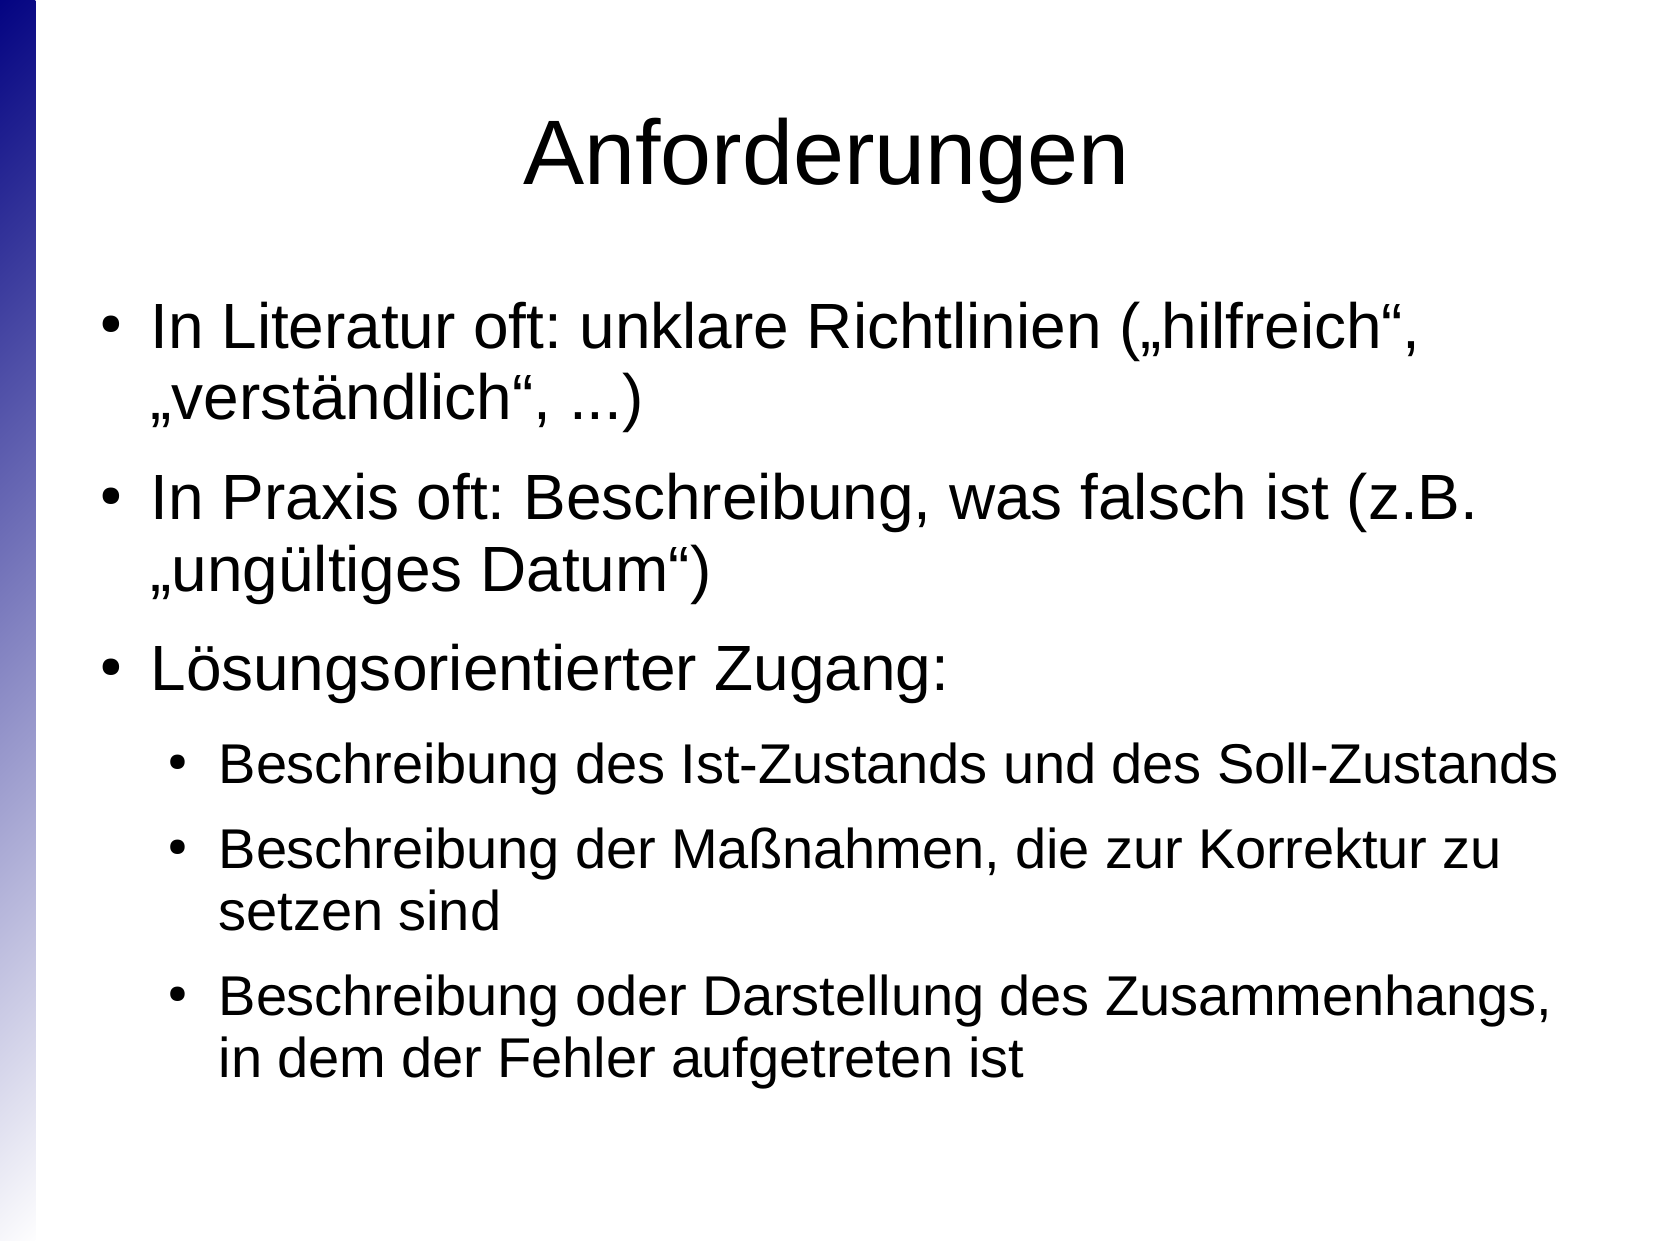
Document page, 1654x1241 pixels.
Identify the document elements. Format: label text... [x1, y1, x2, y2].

list In Literatur oft: unklare Richtlinien („hilfreich“, „verständlich“, ...) In Praxis oft: Beschreibung, was falsch ist (z.B.„ungültiges Datum“) Lösungsorientierter Zugang: Beschreibung des Ist-Zustands und des Soll-Zustands Beschreibung der Maßnahmen, die zur Korrektur zu setzen sind Beschreibung oder Darstellung des Zusammenhangs, in dem der Fehler aufgetreten ist [82, 290, 1571, 1109]
title Anforderungen [82, 49, 1571, 257]
